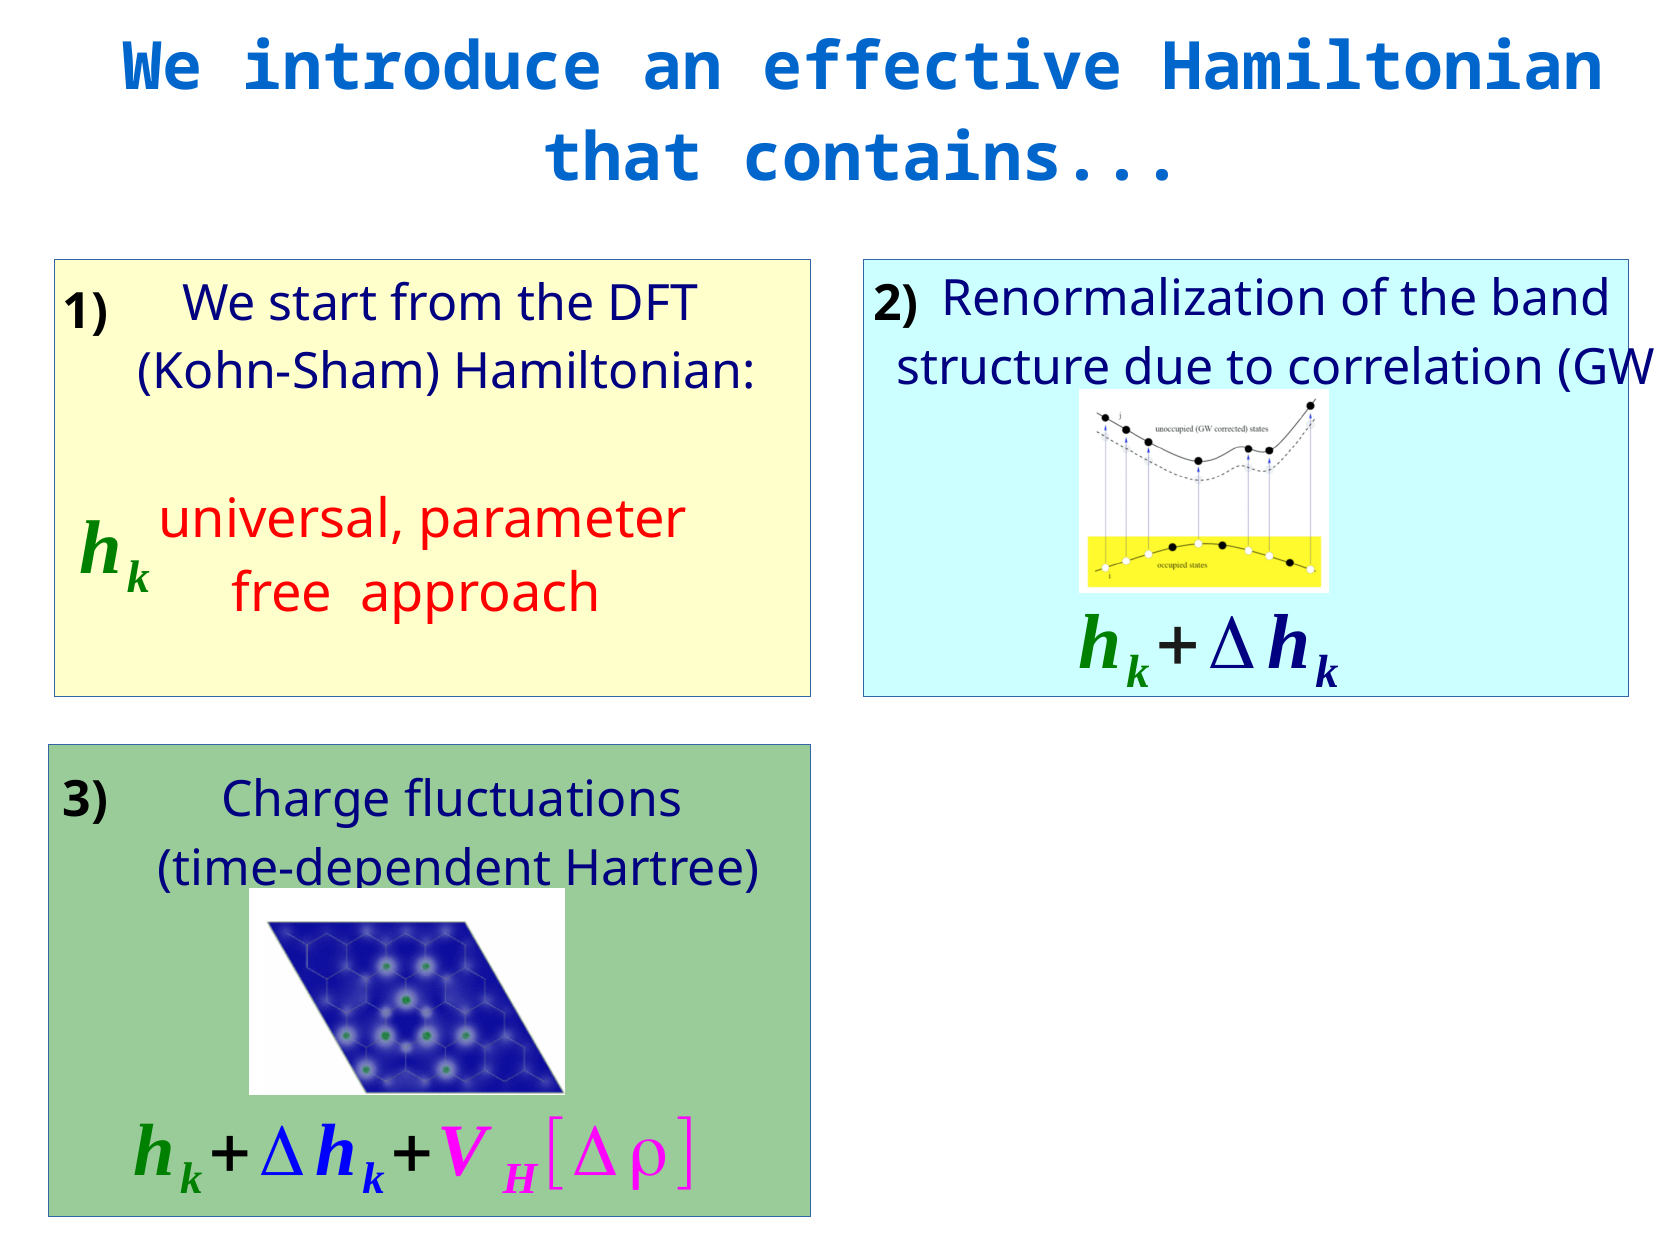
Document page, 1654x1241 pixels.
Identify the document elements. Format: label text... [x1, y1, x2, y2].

title We introduce an effective Hamiltonian that contains... [72, 0, 1618, 230]
text_box 3) [48, 755, 136, 832]
text_box [54, 259, 123, 267]
text_box 2) [858, 259, 881, 335]
chart [60, 506, 113, 603]
text_box 1) [48, 267, 136, 343]
text_box [54, 259, 811, 697]
text_box [48, 744, 811, 1217]
chart [1058, 600, 1359, 698]
picture [1079, 389, 1329, 593]
text_box [863, 259, 1629, 697]
text_box universal, parameter free approach [113, 472, 720, 633]
text_box Renormalization of the band structure due to correlation (GW) [881, 255, 1584, 404]
text_box [1587, 291, 1602, 312]
chart [114, 1110, 715, 1204]
picture [249, 888, 565, 1096]
text_box We start from the DFT (Kohn-Sham) Hamiltonian: [123, 259, 704, 409]
text_box Charge fluctuations (time-dependent Hartree) [142, 755, 680, 905]
